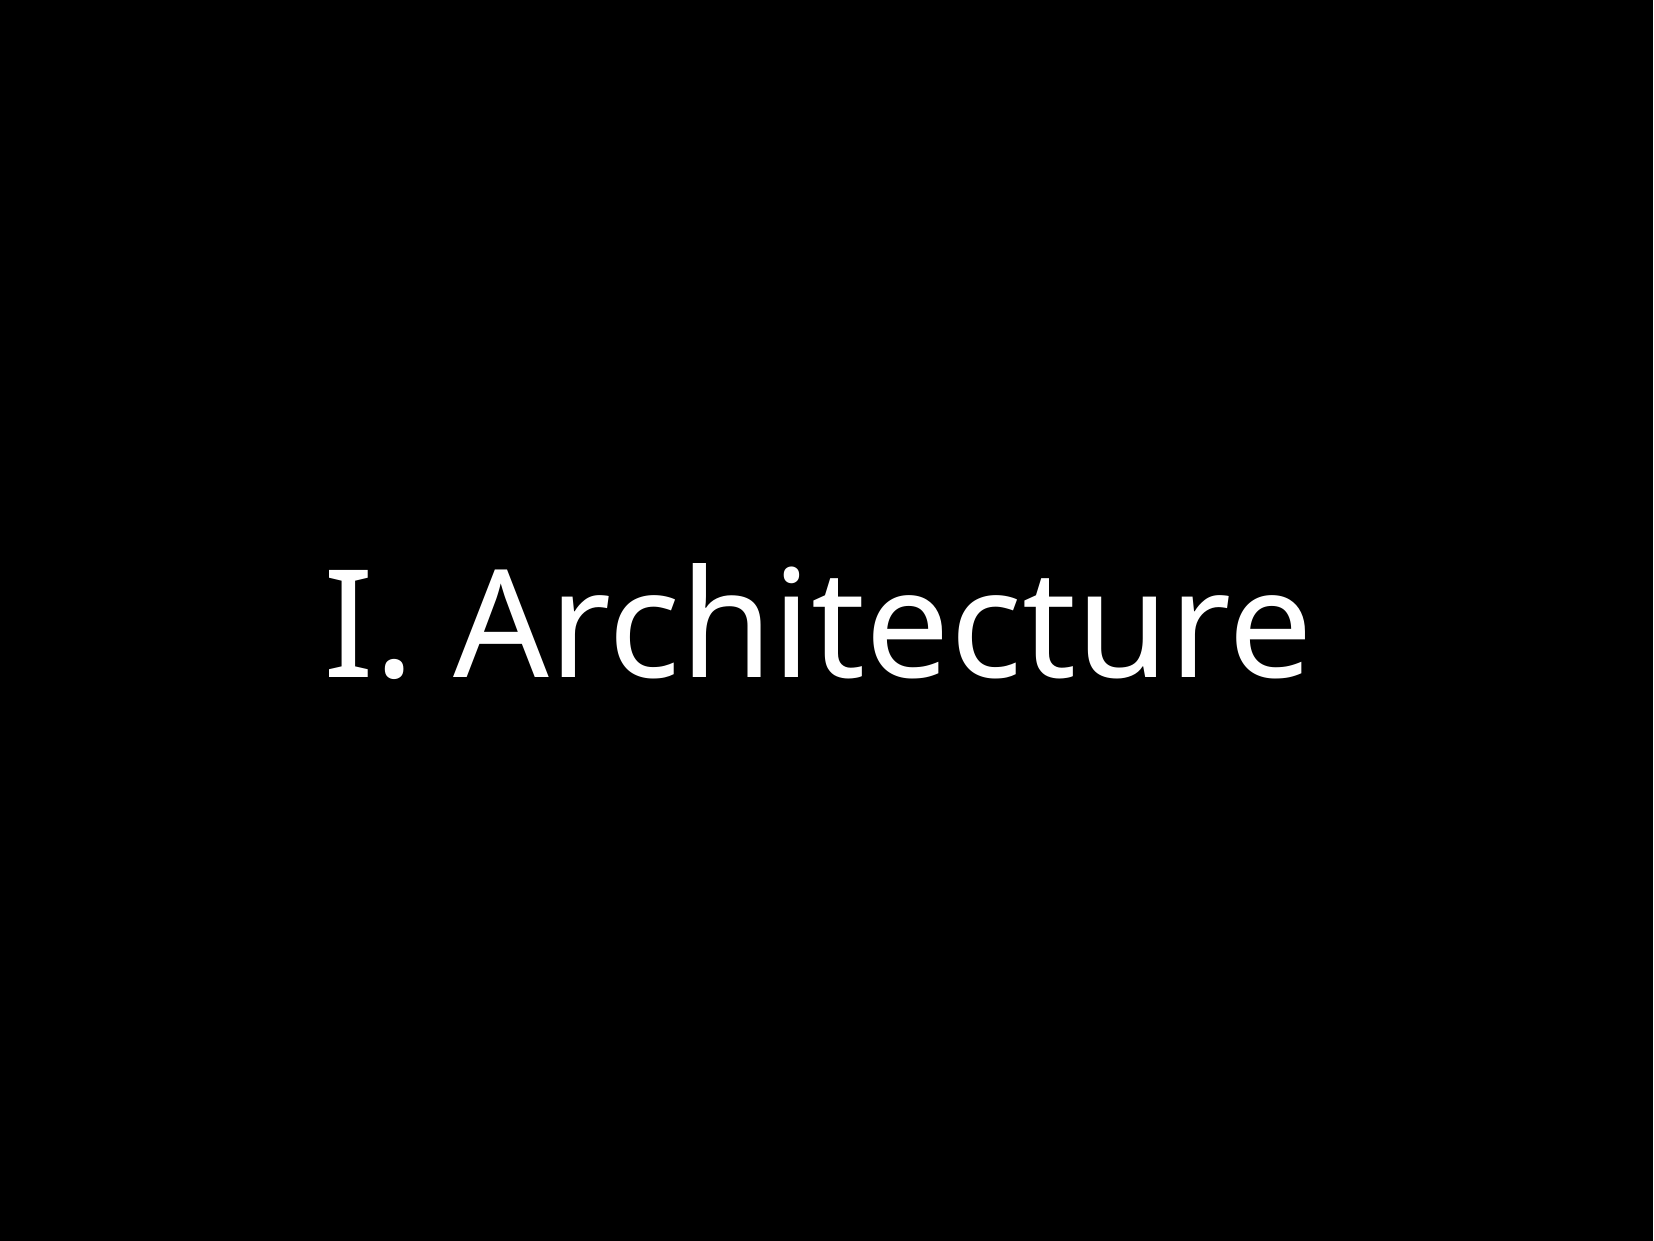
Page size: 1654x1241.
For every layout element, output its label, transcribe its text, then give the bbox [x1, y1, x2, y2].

title I. Architecture [74, 525, 1563, 713]
